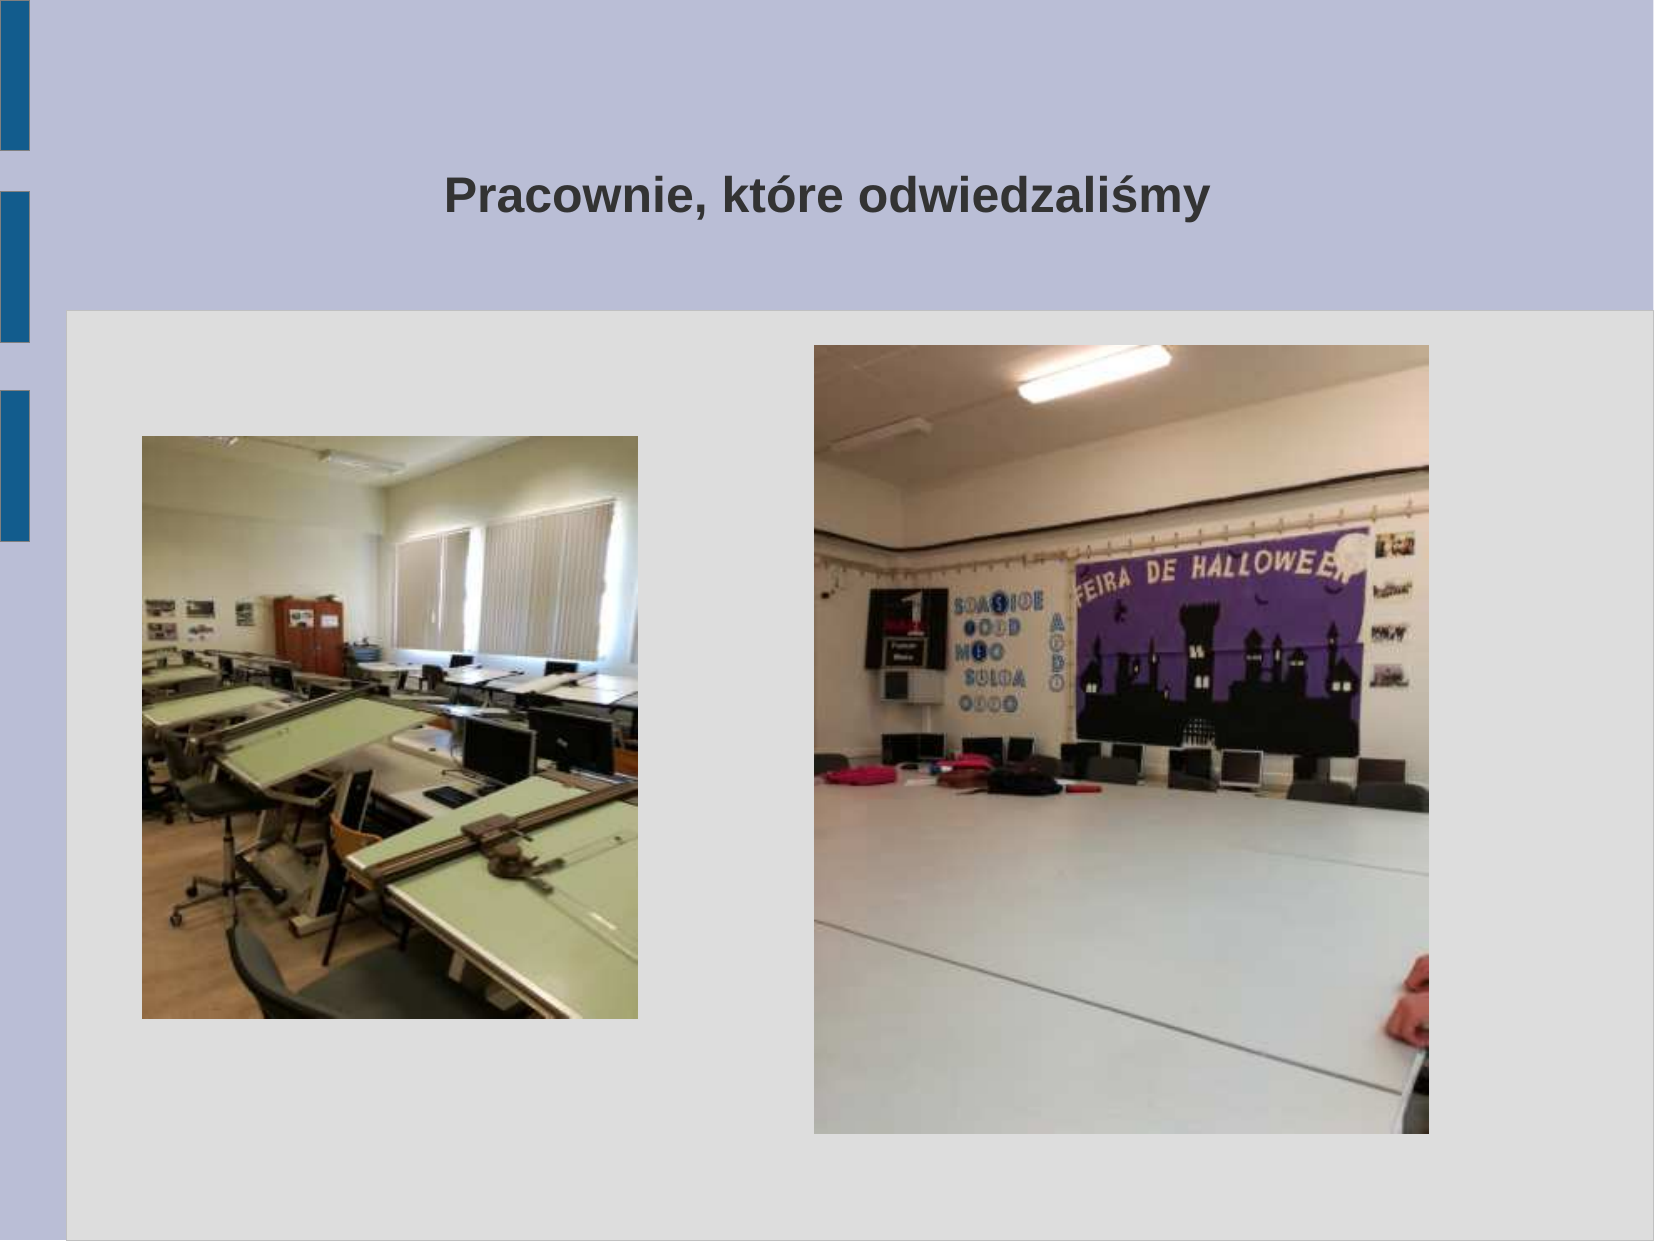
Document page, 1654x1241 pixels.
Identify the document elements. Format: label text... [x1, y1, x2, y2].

picture [142, 436, 638, 1019]
picture [814, 345, 1429, 1134]
title Pracownie, które odwiedzaliśmy [121, 91, 1534, 299]
